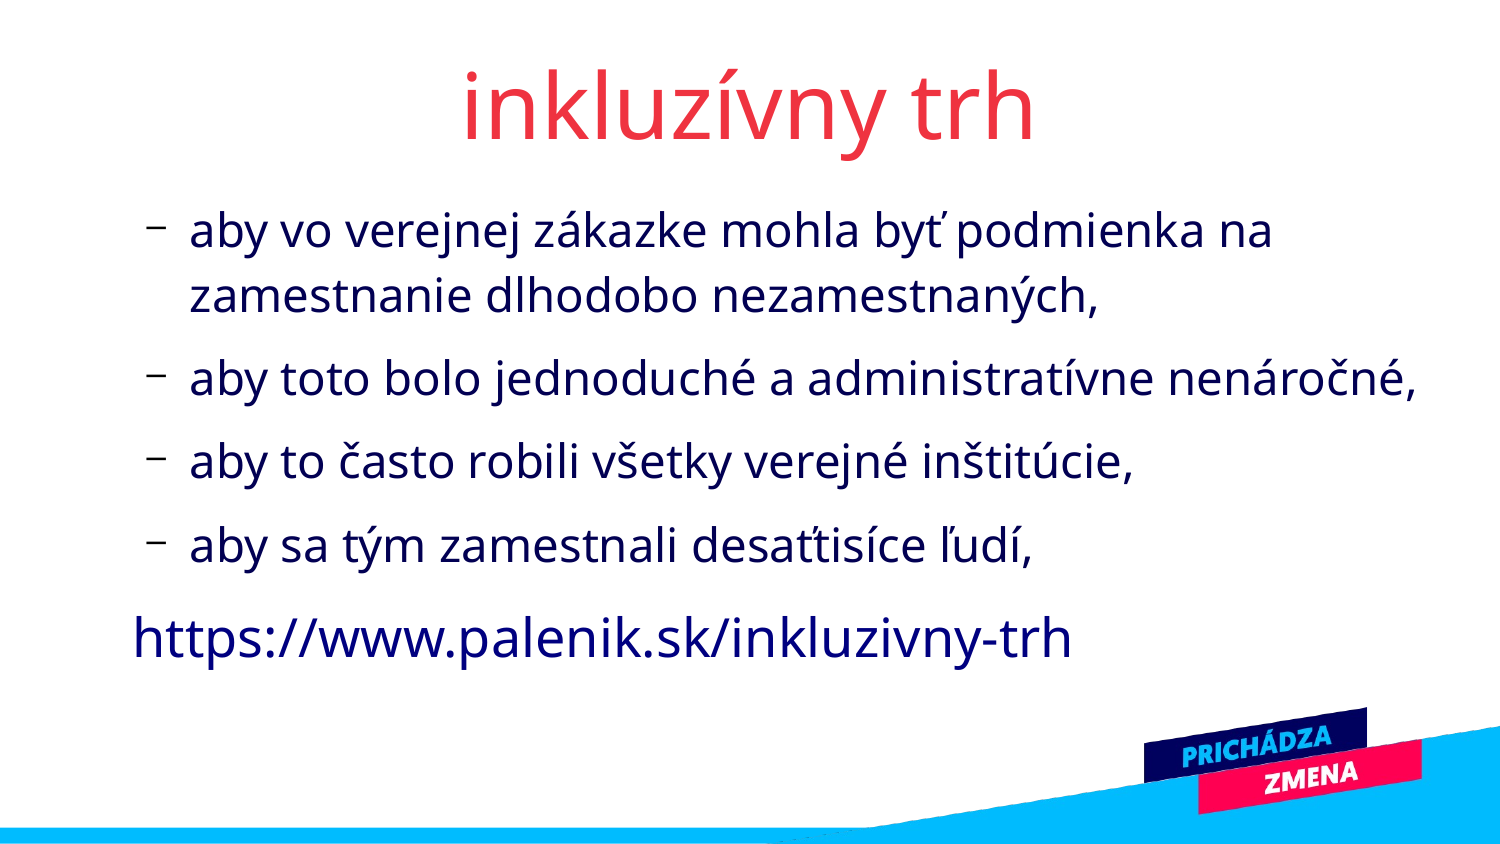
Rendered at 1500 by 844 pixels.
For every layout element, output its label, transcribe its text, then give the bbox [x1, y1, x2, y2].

list aby vo verejnej zákazke mohla byť podmienka na zamestnanie dlhodobo nezamestnaných, aby toto bolo jednoduché a administratívne nenáročné, aby to často robili všetky verejné inštitúcie, aby sa tým zamestnali desaťtisíce ľudí, https://www.palenik.sk/inkluzivny-trh [75, 197, 1425, 687]
picture [765, 707, 1500, 828]
title inkluzívny trh [75, 33, 1425, 175]
